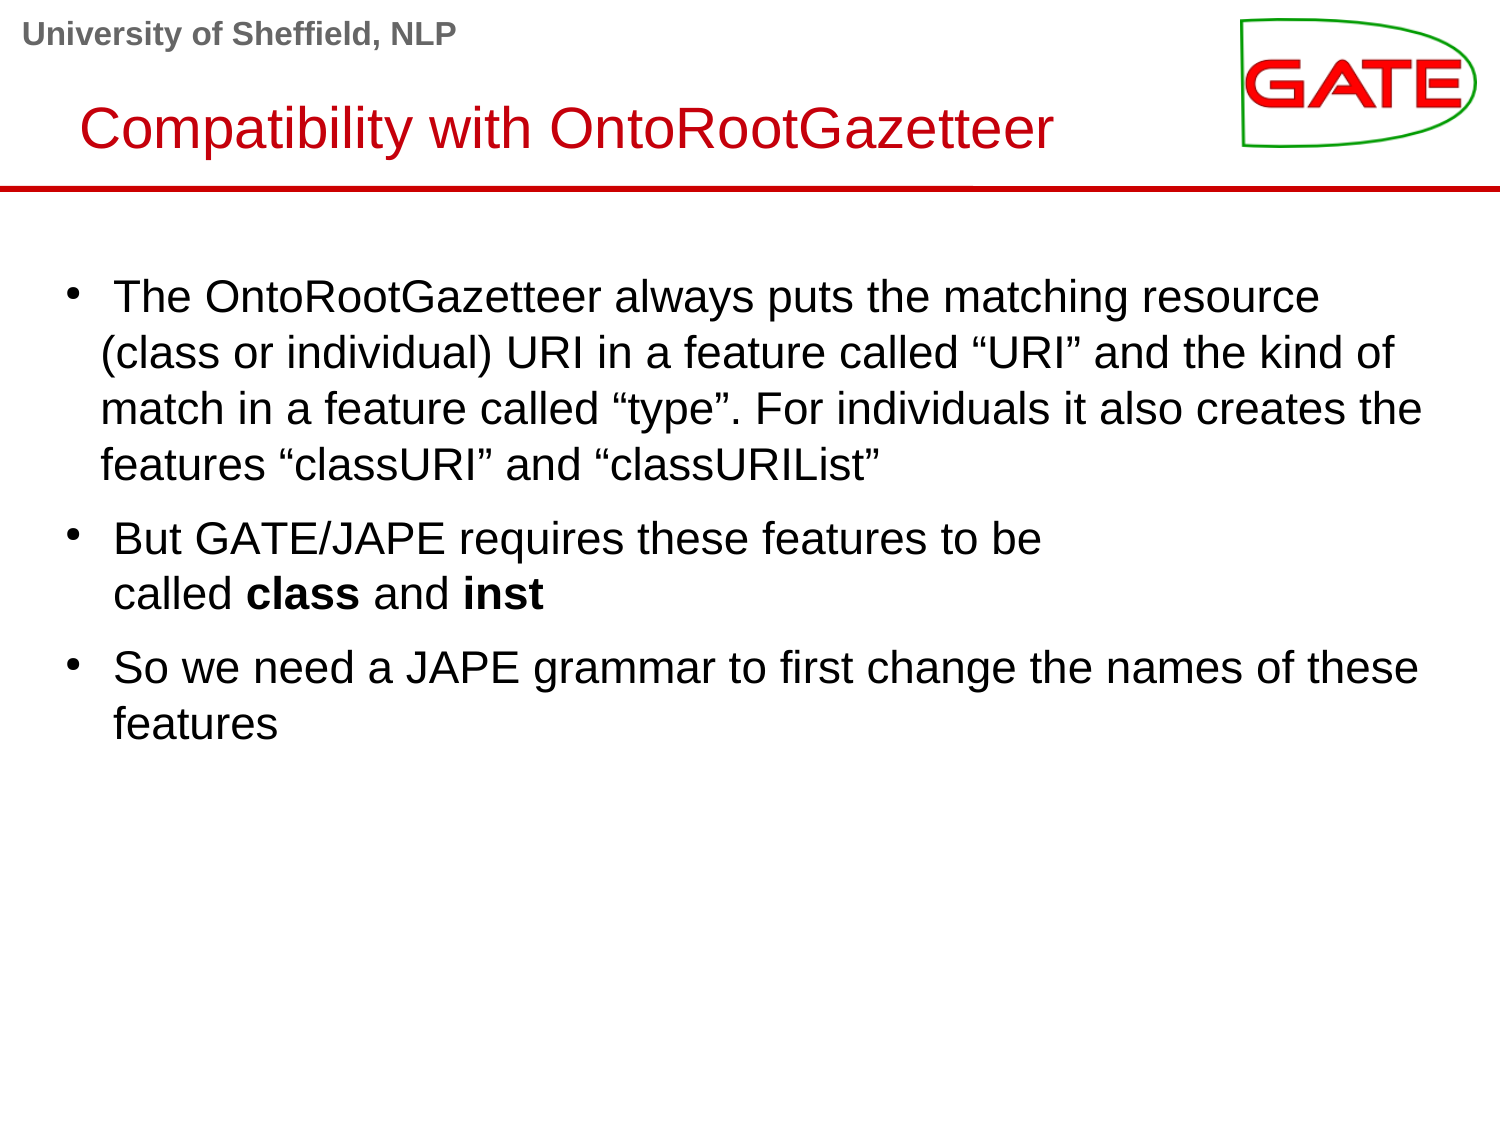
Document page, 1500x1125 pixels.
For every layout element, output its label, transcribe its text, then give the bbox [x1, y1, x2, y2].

picture [1240, 18, 1477, 148]
title Compatibility with OntoRootGazetteer [79, 62, 1211, 197]
list The OntoRootGazetteer always puts the matching resource (class or individual) URI in a feature called “URI” and the kind of match in a feature called “type”. For individuals it also creates the features “classURI” and “classURIList” But GATE/JAPE requires these features to be called class and inst So we need a JAPE grammar to first change the names of these features [29, 265, 1447, 1063]
